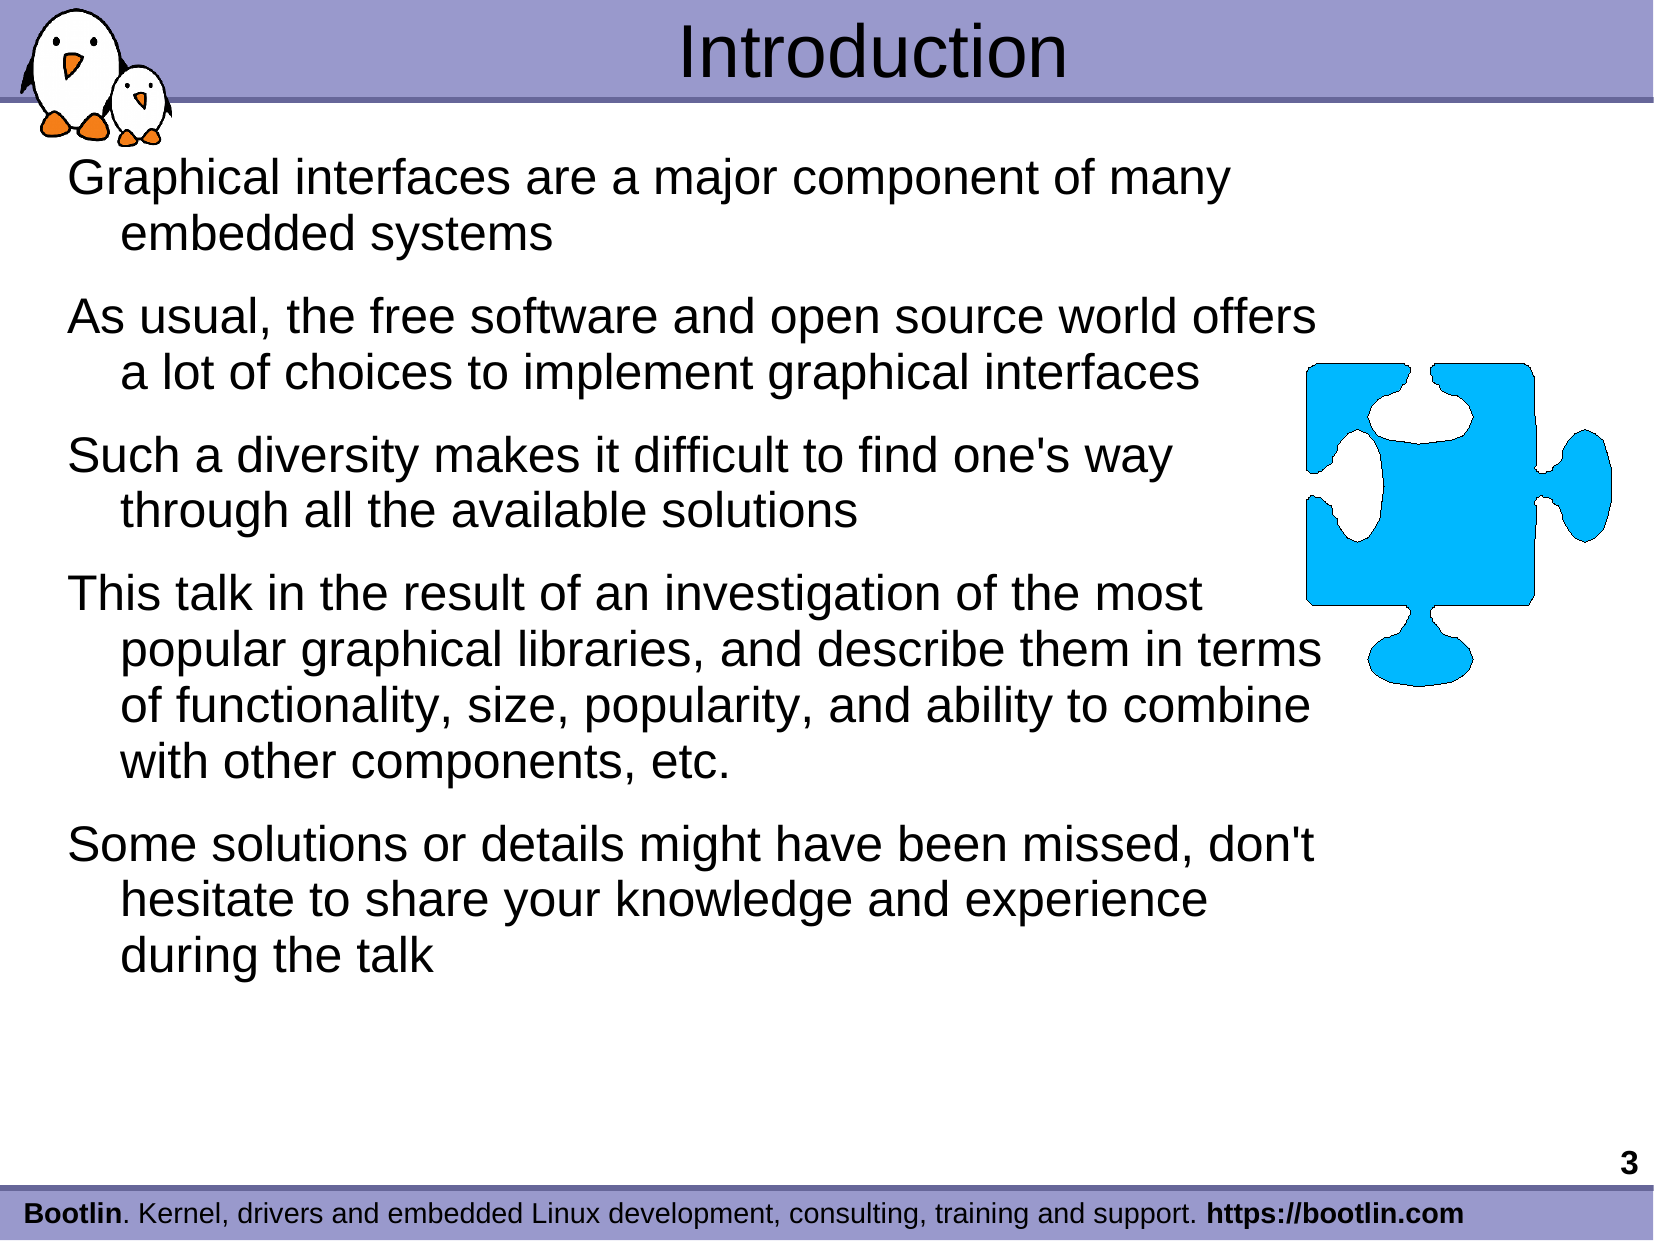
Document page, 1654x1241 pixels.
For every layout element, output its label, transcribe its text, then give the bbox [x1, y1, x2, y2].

title Introduction [197, 5, 1551, 97]
text_box [1306, 363, 1612, 687]
list Graphical interfaces are a major component of many embedded systems As usual, the free software and open source world offers a lot of choices to implement graphical interfaces Such a diversity makes it difficult to find one's way through all the available solutions This talk in the result of an investigation of the most popular graphical libraries, and describe them in terms of functionality, size, popularity, and ability to combine with other components, etc. Some solutions or details might have been missed, don't hesitate to share your knowledge and experience during the talk [49, 149, 1333, 1127]
picture [20, 8, 172, 147]
